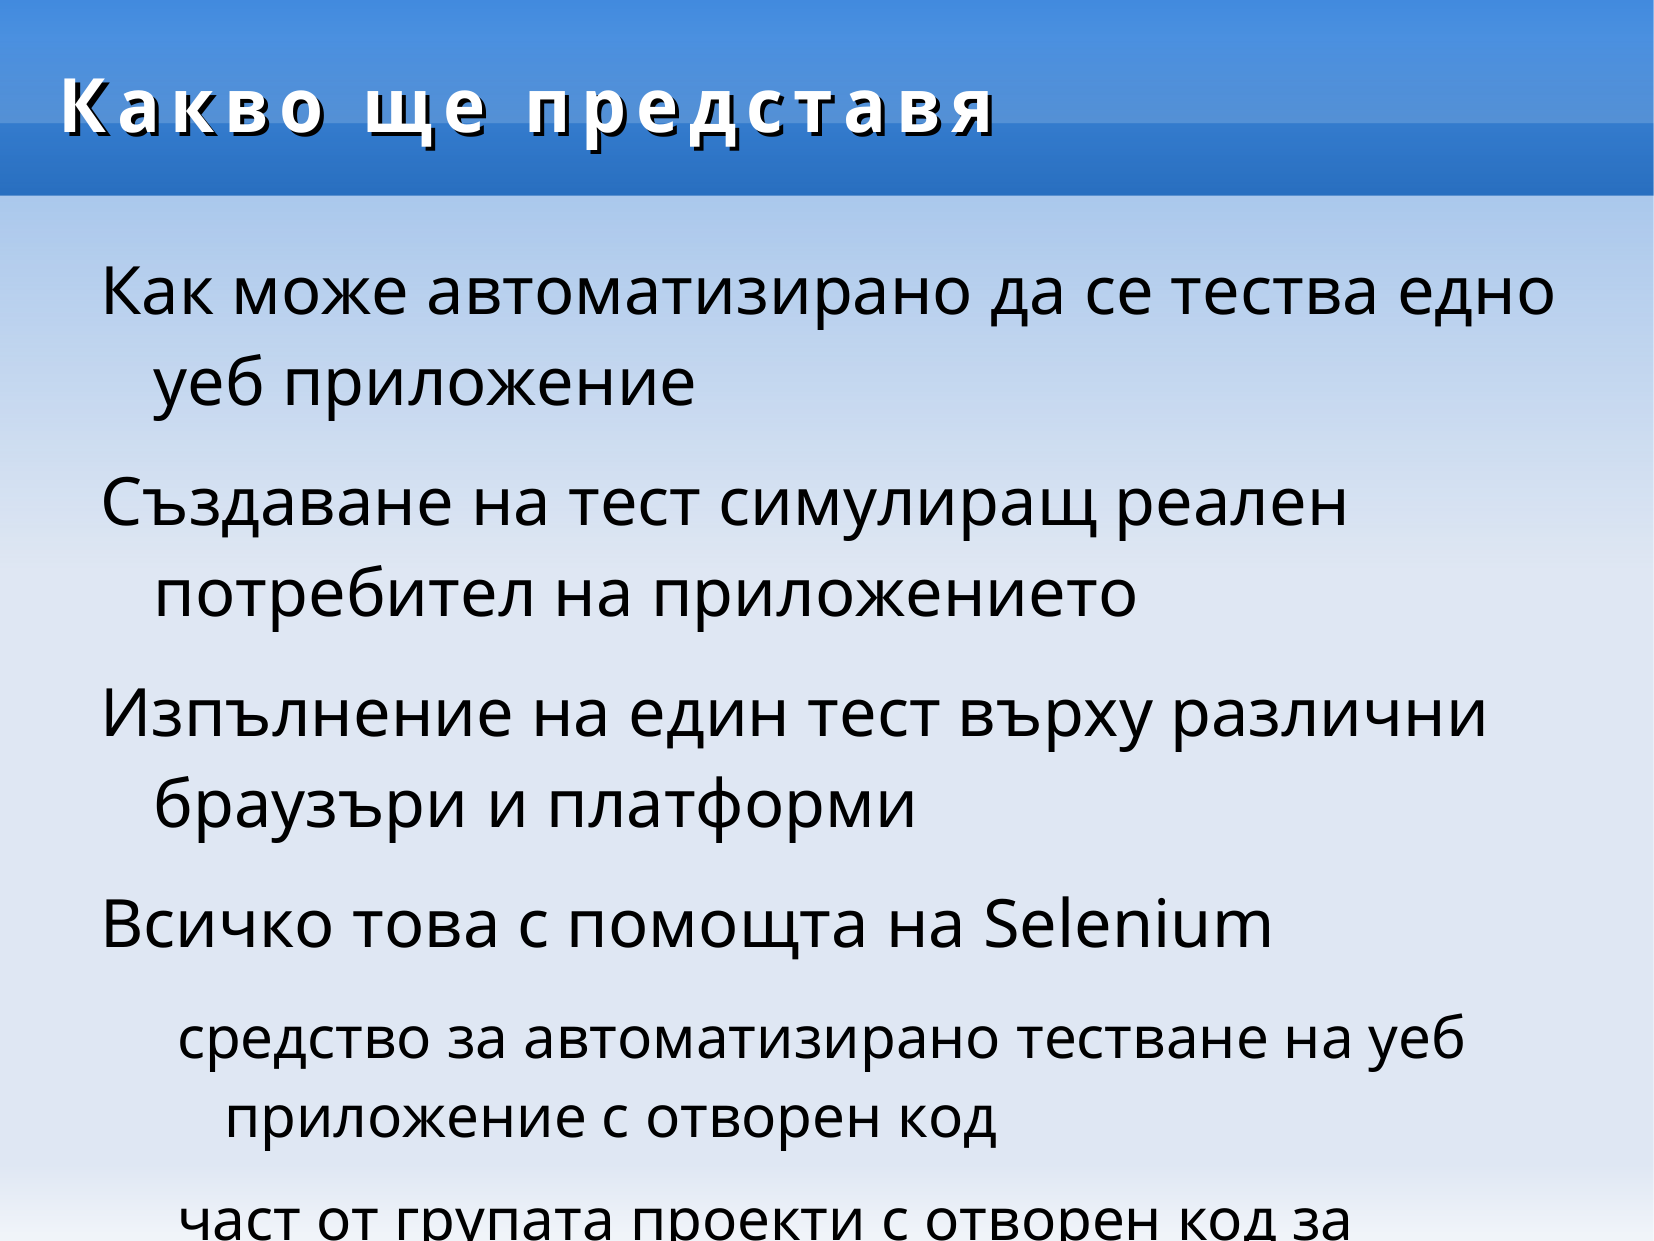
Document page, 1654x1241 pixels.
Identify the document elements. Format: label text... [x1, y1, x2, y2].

picture [429, 1212, 446, 1236]
list Как може автоматизирано да се тества едно уеб приложение Създаване на тест симулиращ реален потребител на приложението Изпълнение на един тест върху различни браузъри и платформи Всичко това с помощта на Selenium средство за автоматизирано тестване на уеб приложение с отворен код част от групата проекти с отворен код за тестване – OpenQA [82, 242, 1571, 1199]
picture [220, 1225, 235, 1236]
picture [529, 1225, 544, 1236]
picture [933, 1212, 951, 1236]
picture [1252, 1213, 1266, 1236]
picture [676, 1212, 693, 1236]
picture [1328, 1225, 1343, 1236]
picture [325, 1212, 343, 1236]
picture [1101, 1212, 1117, 1221]
picture [1066, 1212, 1083, 1236]
picture [0, 0, 1654, 1241]
picture [1030, 1212, 1048, 1236]
title Какво ще представя [59, 29, 1613, 178]
picture [711, 1212, 729, 1236]
picture [590, 1225, 605, 1236]
picture [746, 1212, 762, 1221]
picture [1216, 1212, 1234, 1236]
